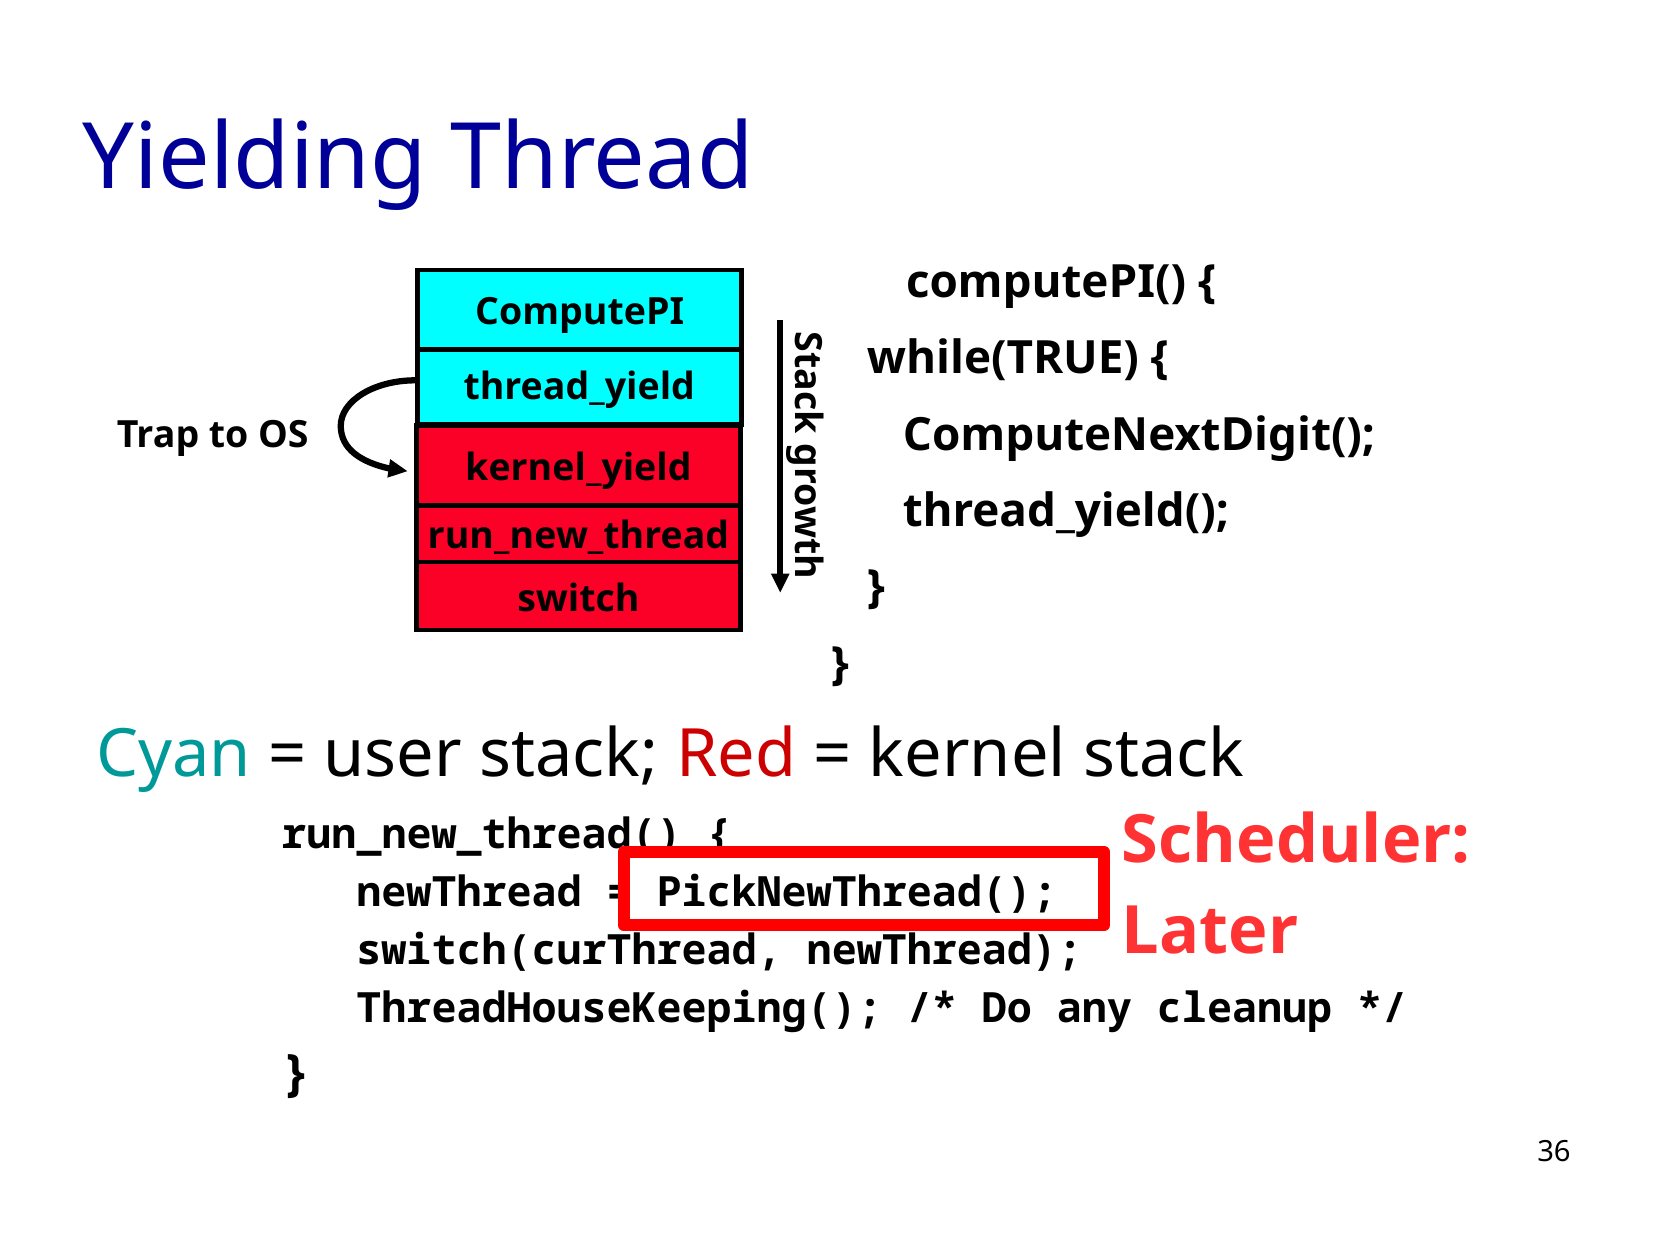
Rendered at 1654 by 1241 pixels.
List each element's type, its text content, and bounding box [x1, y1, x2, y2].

text_box Stack growth [780, 317, 841, 595]
text_box ComputePI [417, 270, 742, 350]
text_box Scheduler: Later [1107, 783, 1568, 947]
text_box run_new_thread() { newThread = PickNewThread(); switch(curThread, newThread); ThreadHouseKeeping(); /* Do any cleanup */ } [630, 858, 1098, 919]
text_box Trap to OS [101, 403, 324, 463]
text_box run_new_thread() { newThread = PickNewThread(); switch(curThread, newThread); ThreadHouseKeeping(); /* Do any cleanup */ } [145, 804, 1516, 1102]
text_box run_new_thread [416, 505, 741, 562]
text_box thread_yield [417, 350, 742, 425]
text_box computePI() { while(TRUE) { ComputeNextDigit(); thread_yield(); } } [705, 165, 1654, 667]
title Yielding Thread [82, 49, 1571, 257]
text_box kernel_yield [416, 425, 741, 505]
text_box switch [416, 562, 741, 631]
list Cyan = user stack; Red = kernel stack [60, 705, 1571, 1096]
